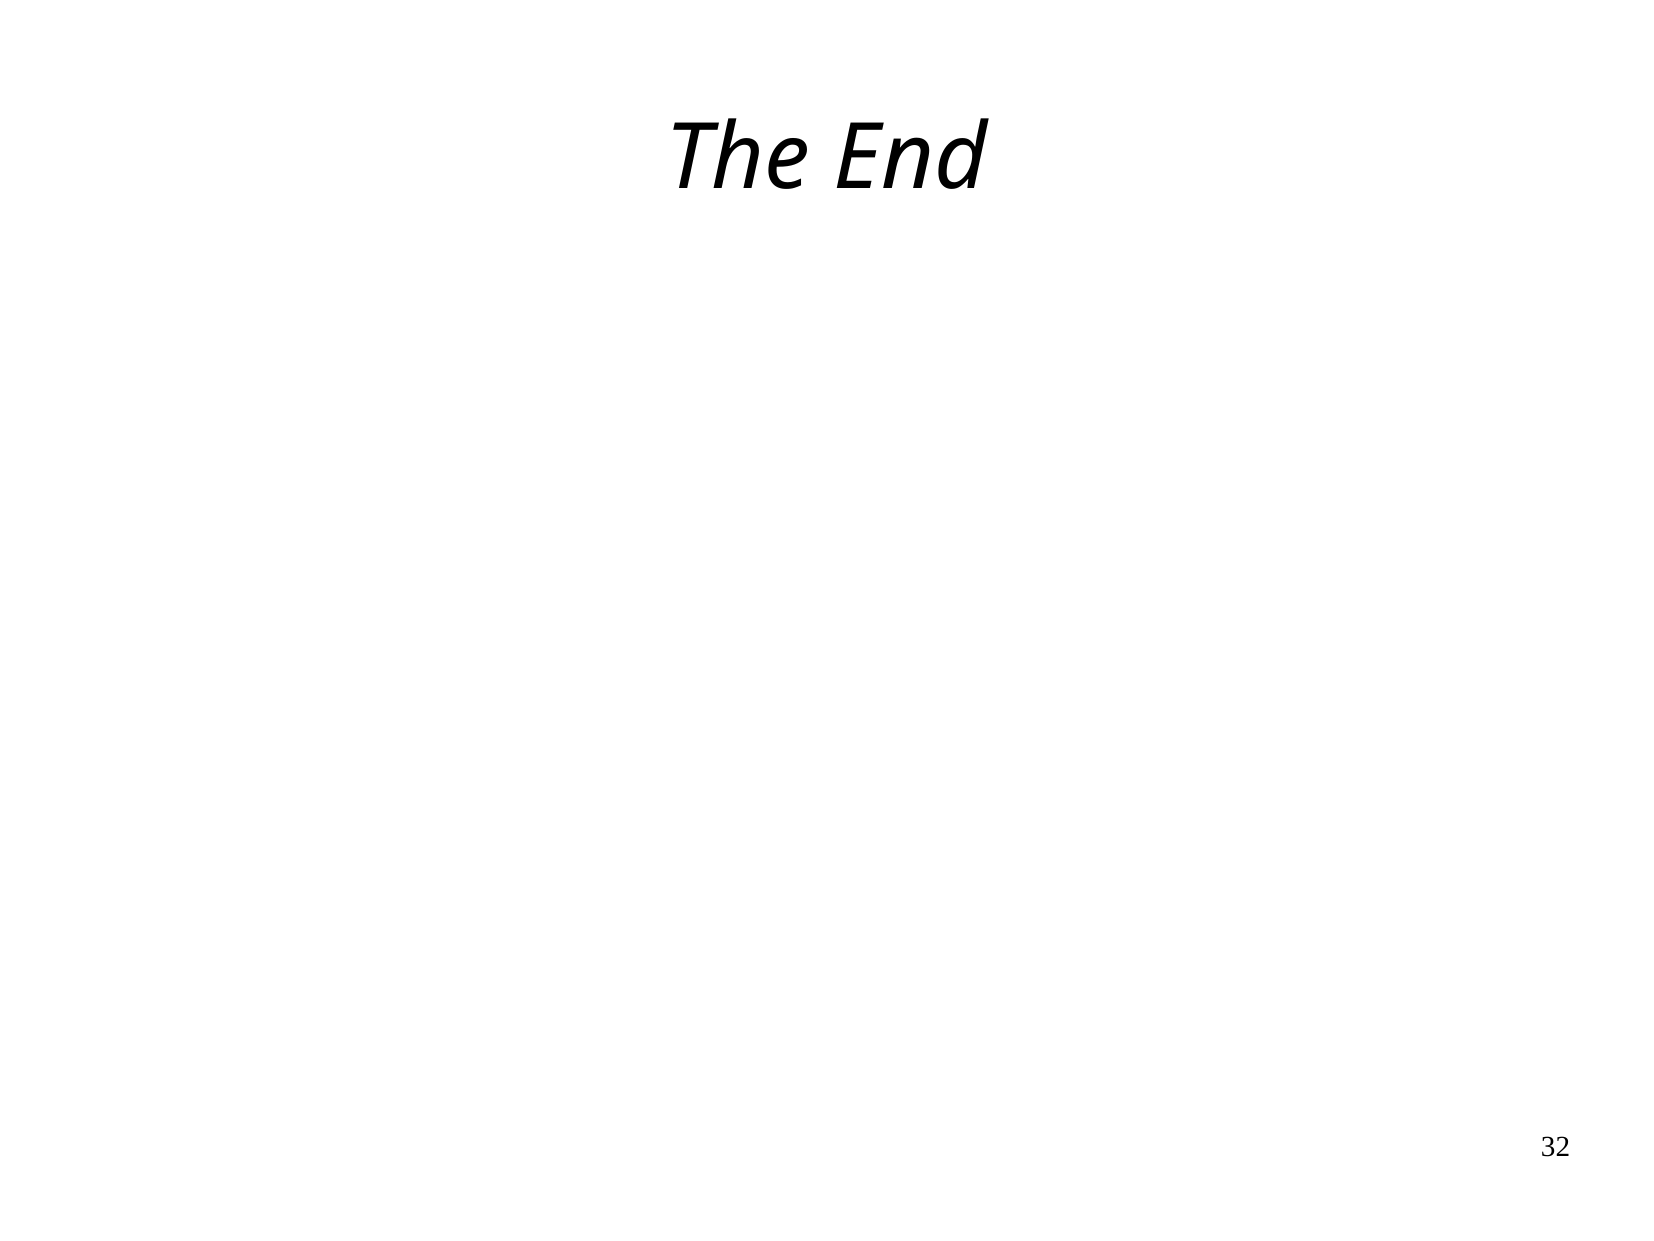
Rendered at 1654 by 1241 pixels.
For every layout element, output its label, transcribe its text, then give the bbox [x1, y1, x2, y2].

title The End [82, 56, 1571, 250]
